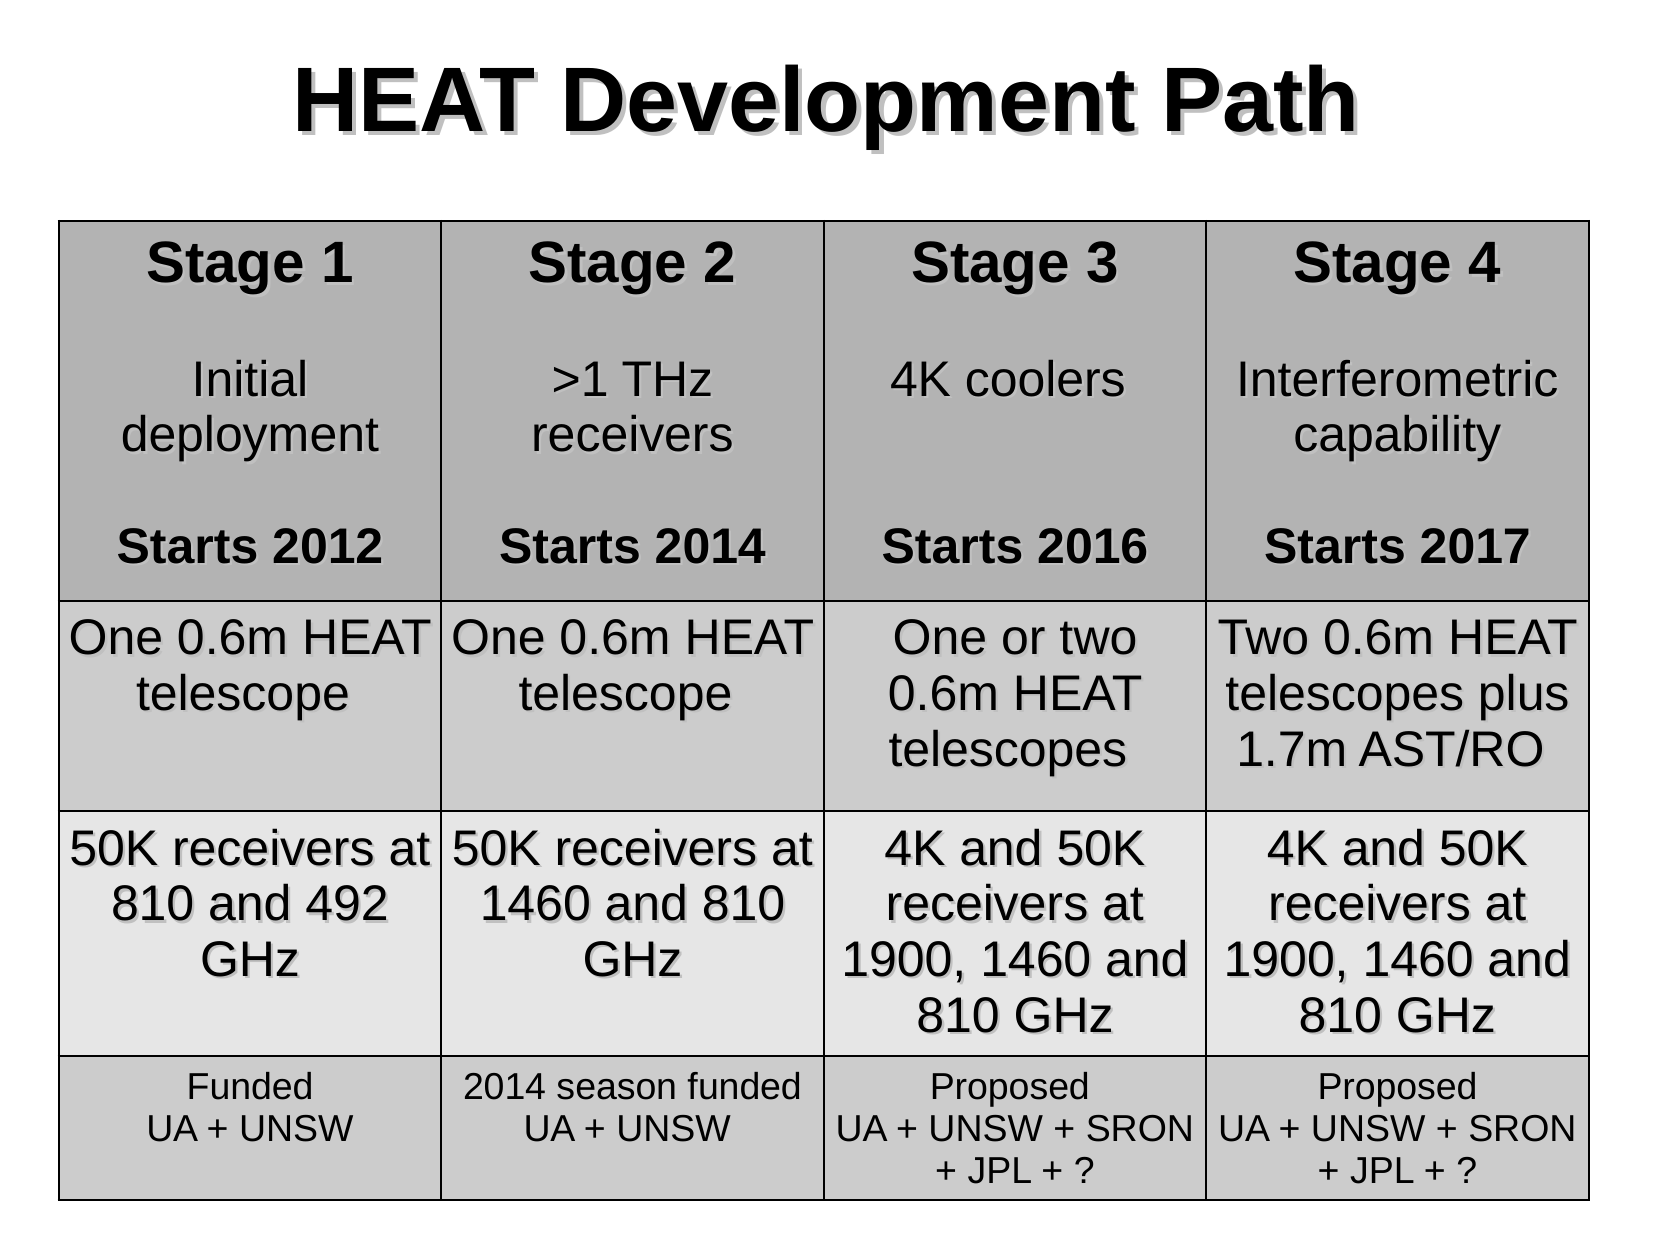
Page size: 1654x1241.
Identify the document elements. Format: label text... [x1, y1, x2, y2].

table_cell 4K and 50K receivers at 1900, 1460 and 810 GHz [1207, 812, 1588, 1055]
table_header Stage 4 Interferometric capability Starts 2017 [1207, 222, 1588, 600]
table_cell One 0.6m HEAT telescope [442, 602, 823, 810]
table_cell Two 0.6m HEAT telescopes plus 1.7m AST/RO [1207, 602, 1588, 810]
table_header Stage 1 Initial deployment Starts 2012 [60, 222, 440, 600]
table_cell Funded UA + UNSW [60, 1057, 440, 1199]
table_header Stage 2 >1 THz receivers Starts 2014 [442, 222, 823, 600]
table_cell 2014 season funded UA + UNSW [442, 1057, 823, 1199]
table_header Stage 3 4K coolers Starts 2016 [825, 222, 1205, 600]
table_cell One or two 0.6m HEAT telescopes [825, 602, 1205, 810]
table_cell 50K receivers at 1460 and 810 GHz [442, 812, 823, 1055]
table_cell 4K and 50K receivers at 1900, 1460 and 810 GHz [825, 812, 1205, 1055]
table_cell One 0.6m HEAT telescope [60, 602, 440, 810]
table_cell Proposed UA + UNSW + SRON + JPL + ? [825, 1057, 1205, 1199]
title HEAT Development Path [82, 48, 1571, 152]
table_cell Proposed UA + UNSW + SRON + JPL + ? [1207, 1057, 1588, 1199]
table_cell 50K receivers at 810 and 492 GHz [60, 812, 440, 1055]
